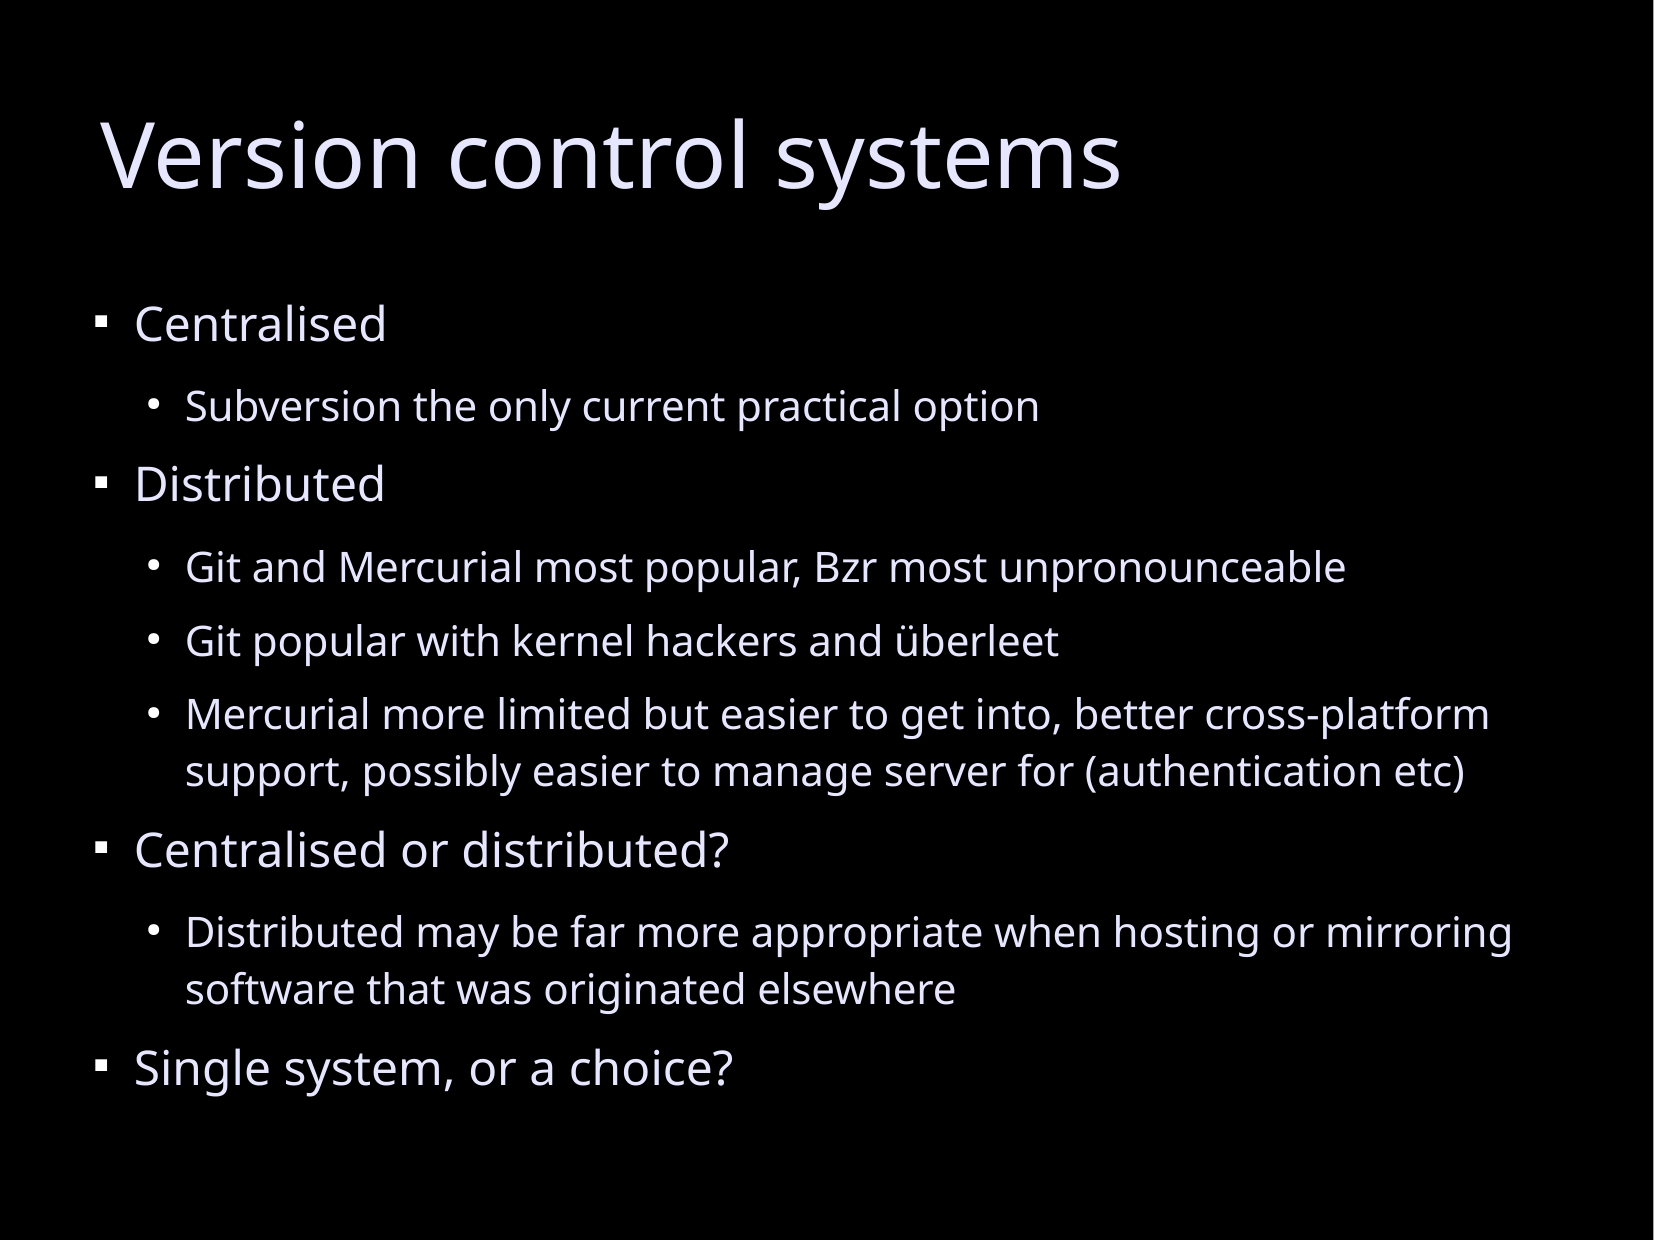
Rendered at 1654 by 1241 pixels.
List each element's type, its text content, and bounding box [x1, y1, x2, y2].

list Centralised Subversion the only current practical option Distributed Git and Mercurial most popular, Bzr most unpronounceable Git popular with kernel hackers and überleet Mercurial more limited but easier to get into, better cross-platform support, possibly easier to manage server for (authentication etc) Centralised or distributed? Distributed may be far more appropriate when hosting or mirroring software that was originated elsewhere Single system, or a choice? [82, 290, 1571, 1109]
title Version control systems [82, 56, 1571, 250]
